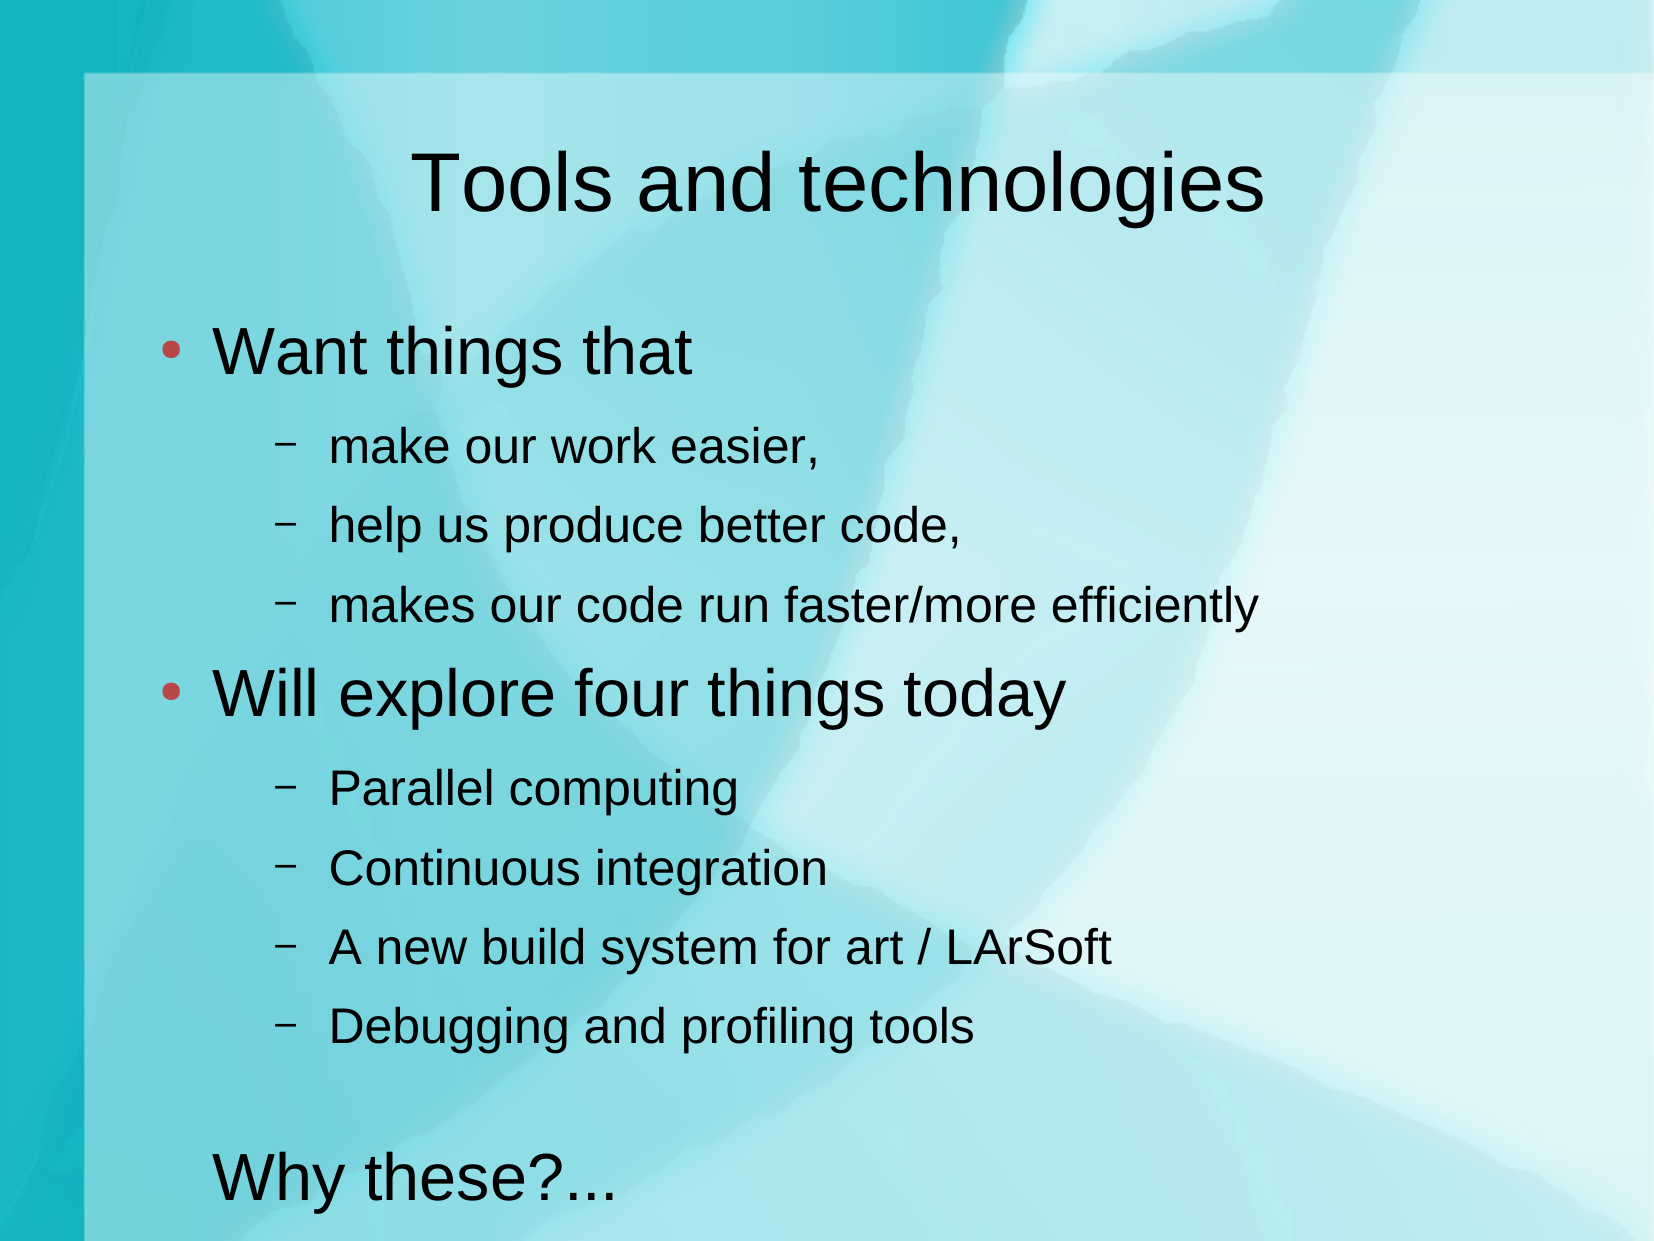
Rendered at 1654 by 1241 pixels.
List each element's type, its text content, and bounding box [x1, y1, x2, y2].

list Want things that make our work easier, help us produce better code, makes our code run faster/more efficiently Will explore four things today Parallel computing Continuous integration A new build system for art / LArSoft Debugging and profiling tools Why these?... [141, 313, 1506, 1214]
title Tools and technologies [94, 78, 1583, 287]
picture [0, 0, 1654, 1241]
